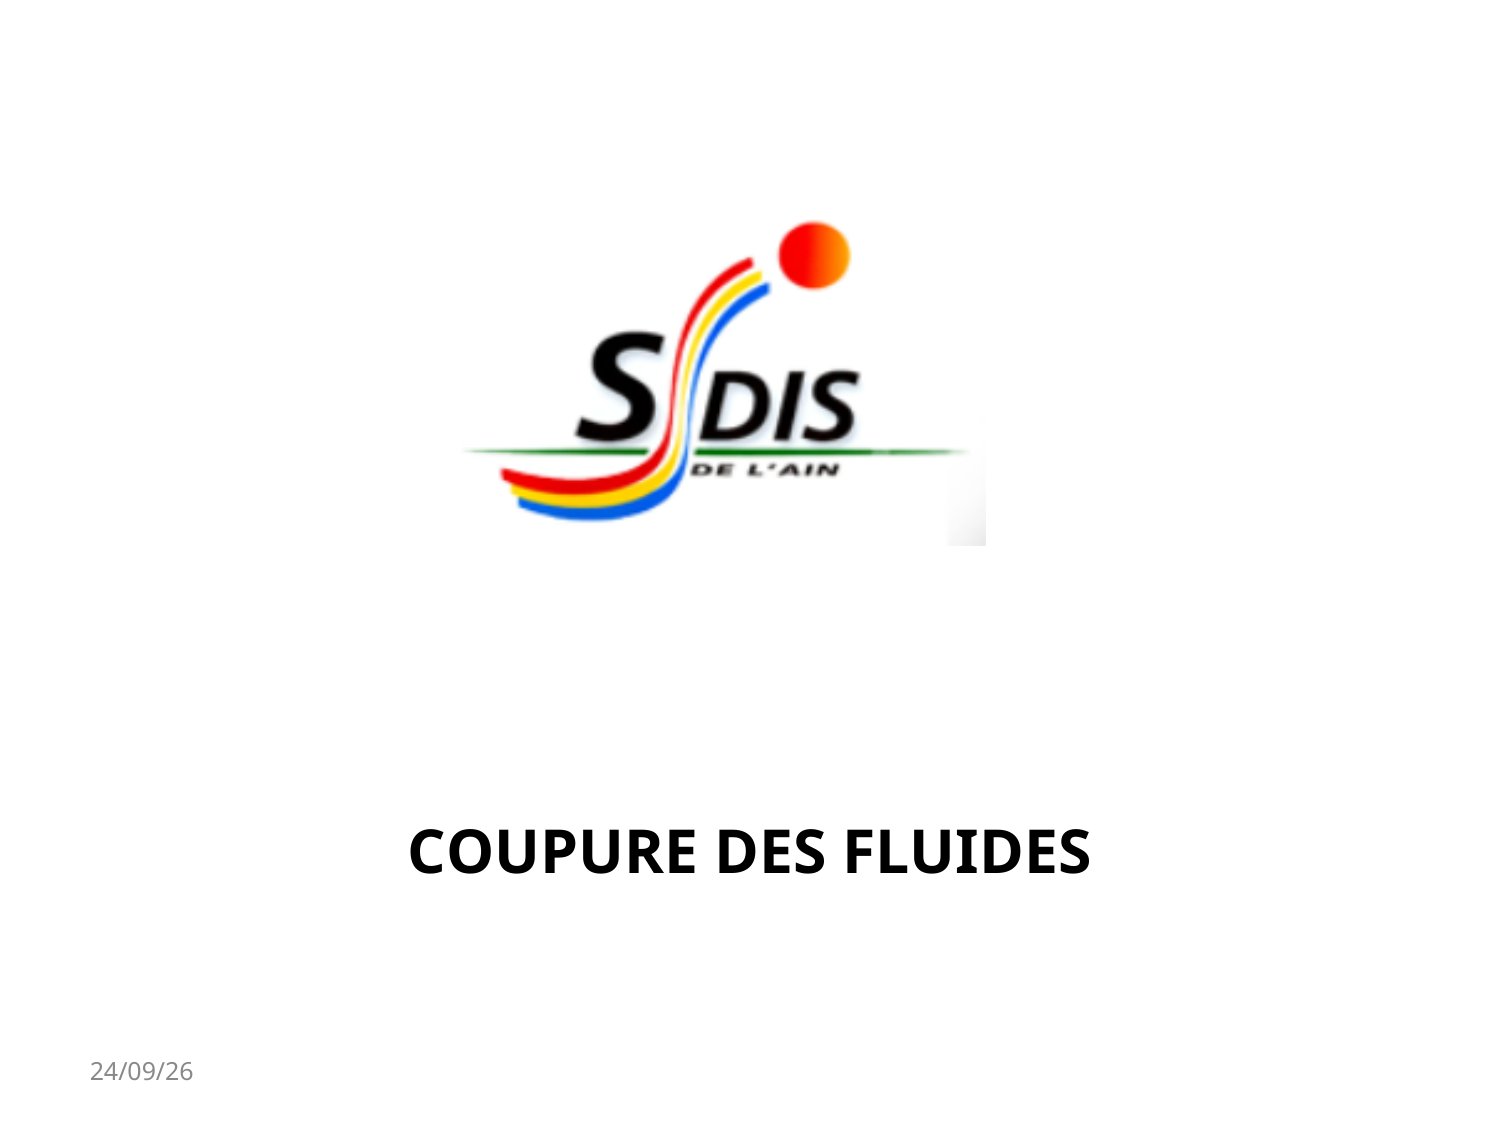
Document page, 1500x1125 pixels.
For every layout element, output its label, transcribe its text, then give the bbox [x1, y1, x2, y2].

subtitle COUPURE DES FLUIDES [75, 262, 1426, 1005]
picture [460, 214, 986, 546]
